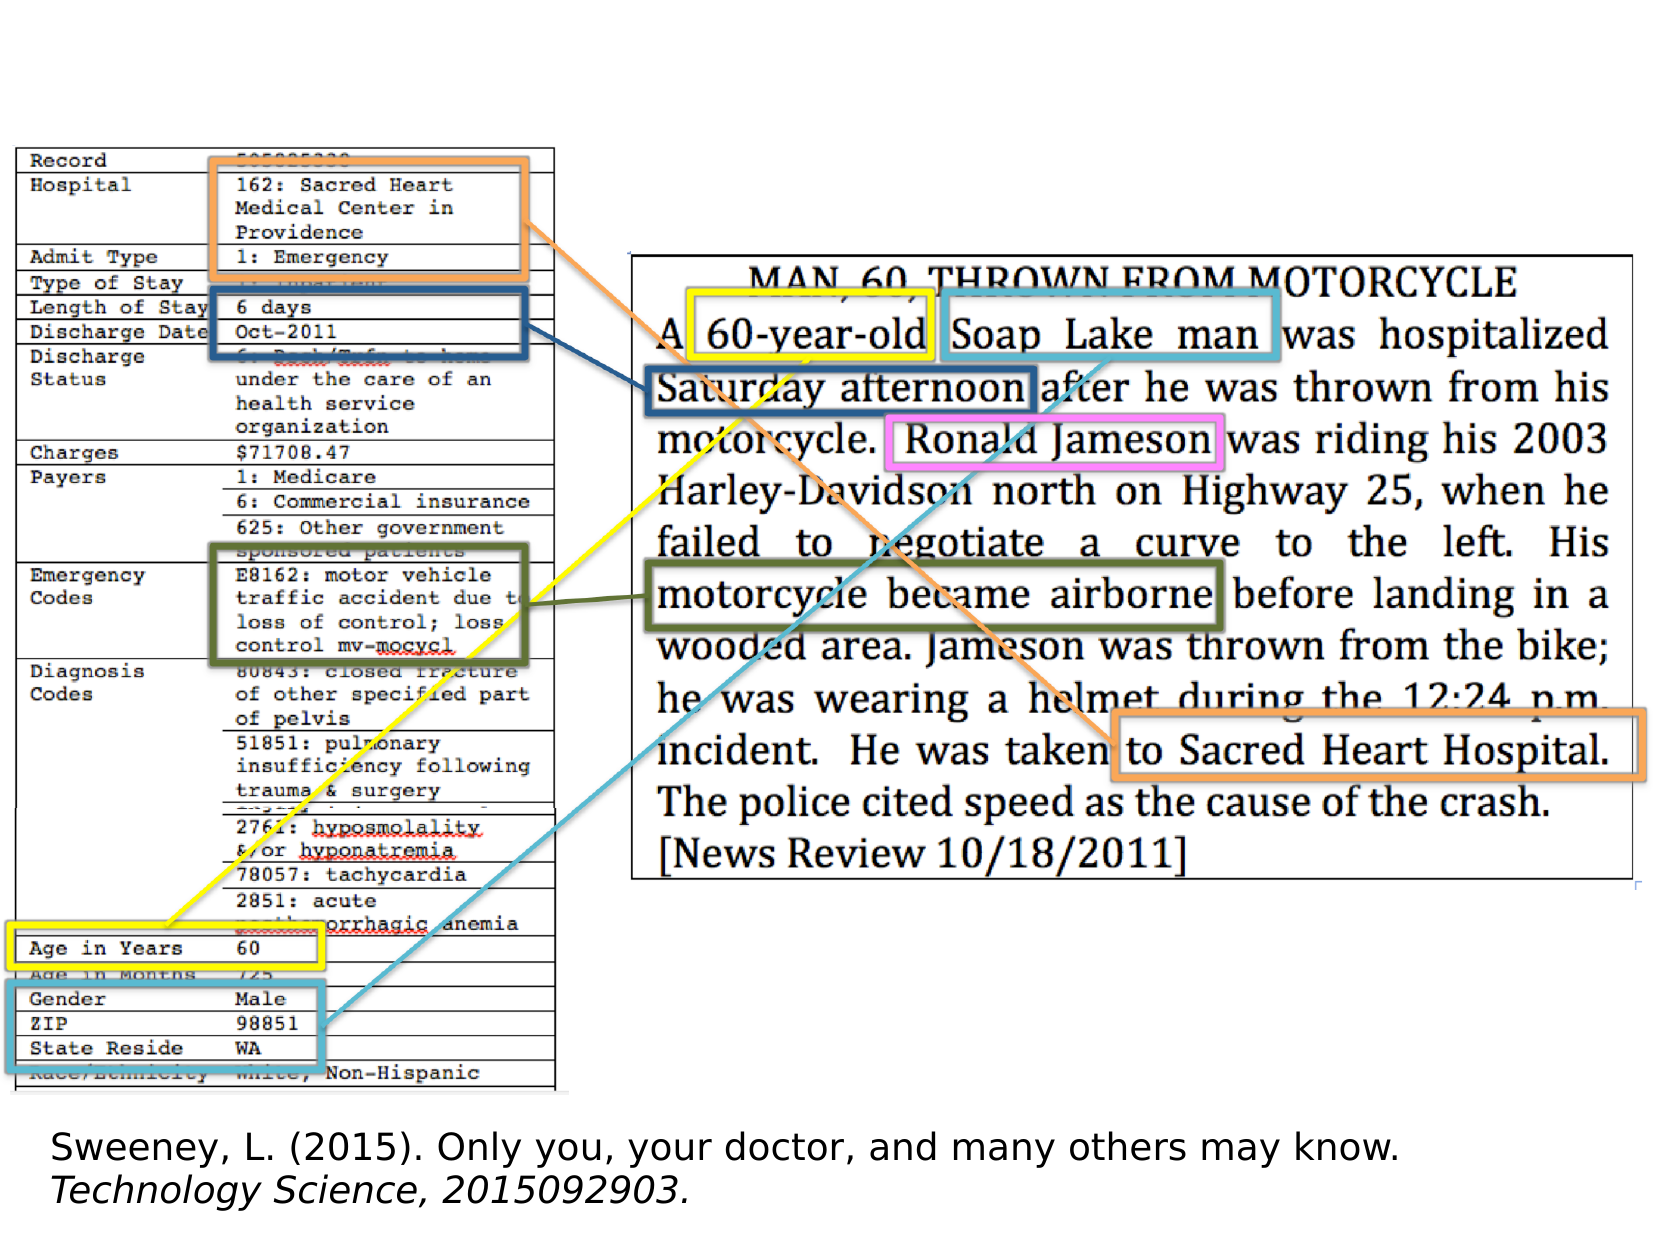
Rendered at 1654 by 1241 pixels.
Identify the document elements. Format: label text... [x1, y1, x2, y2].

text_box Sweeney, L. (2015). Only you, your doctor, and many others may know. Technology Science, 2015092903. [35, 1118, 1571, 1241]
picture [0, 145, 1654, 1095]
